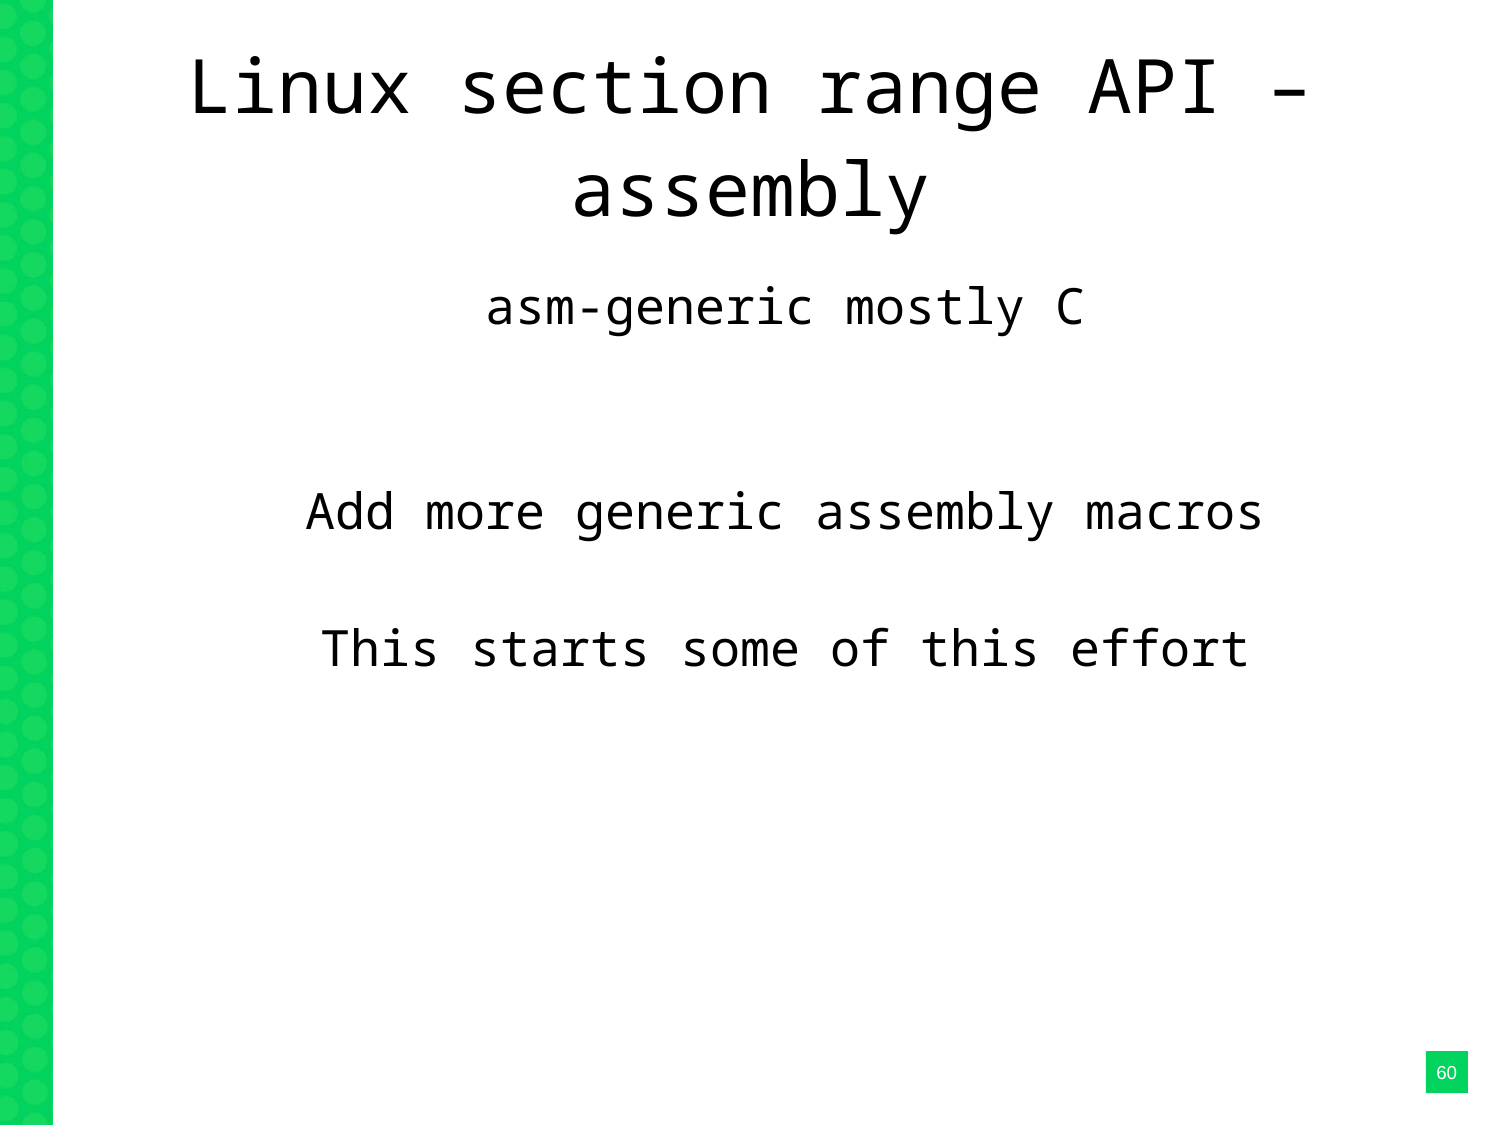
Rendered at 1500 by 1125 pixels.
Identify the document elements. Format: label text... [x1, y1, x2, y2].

title Linux section range API – assembly [75, 42, 1426, 229]
picture [0, 0, 53, 1125]
list asm-generic mostly C Add more generic assembly macros This starts some of this effort [75, 271, 1426, 924]
text_box <number> [1425, 1051, 1468, 1094]
